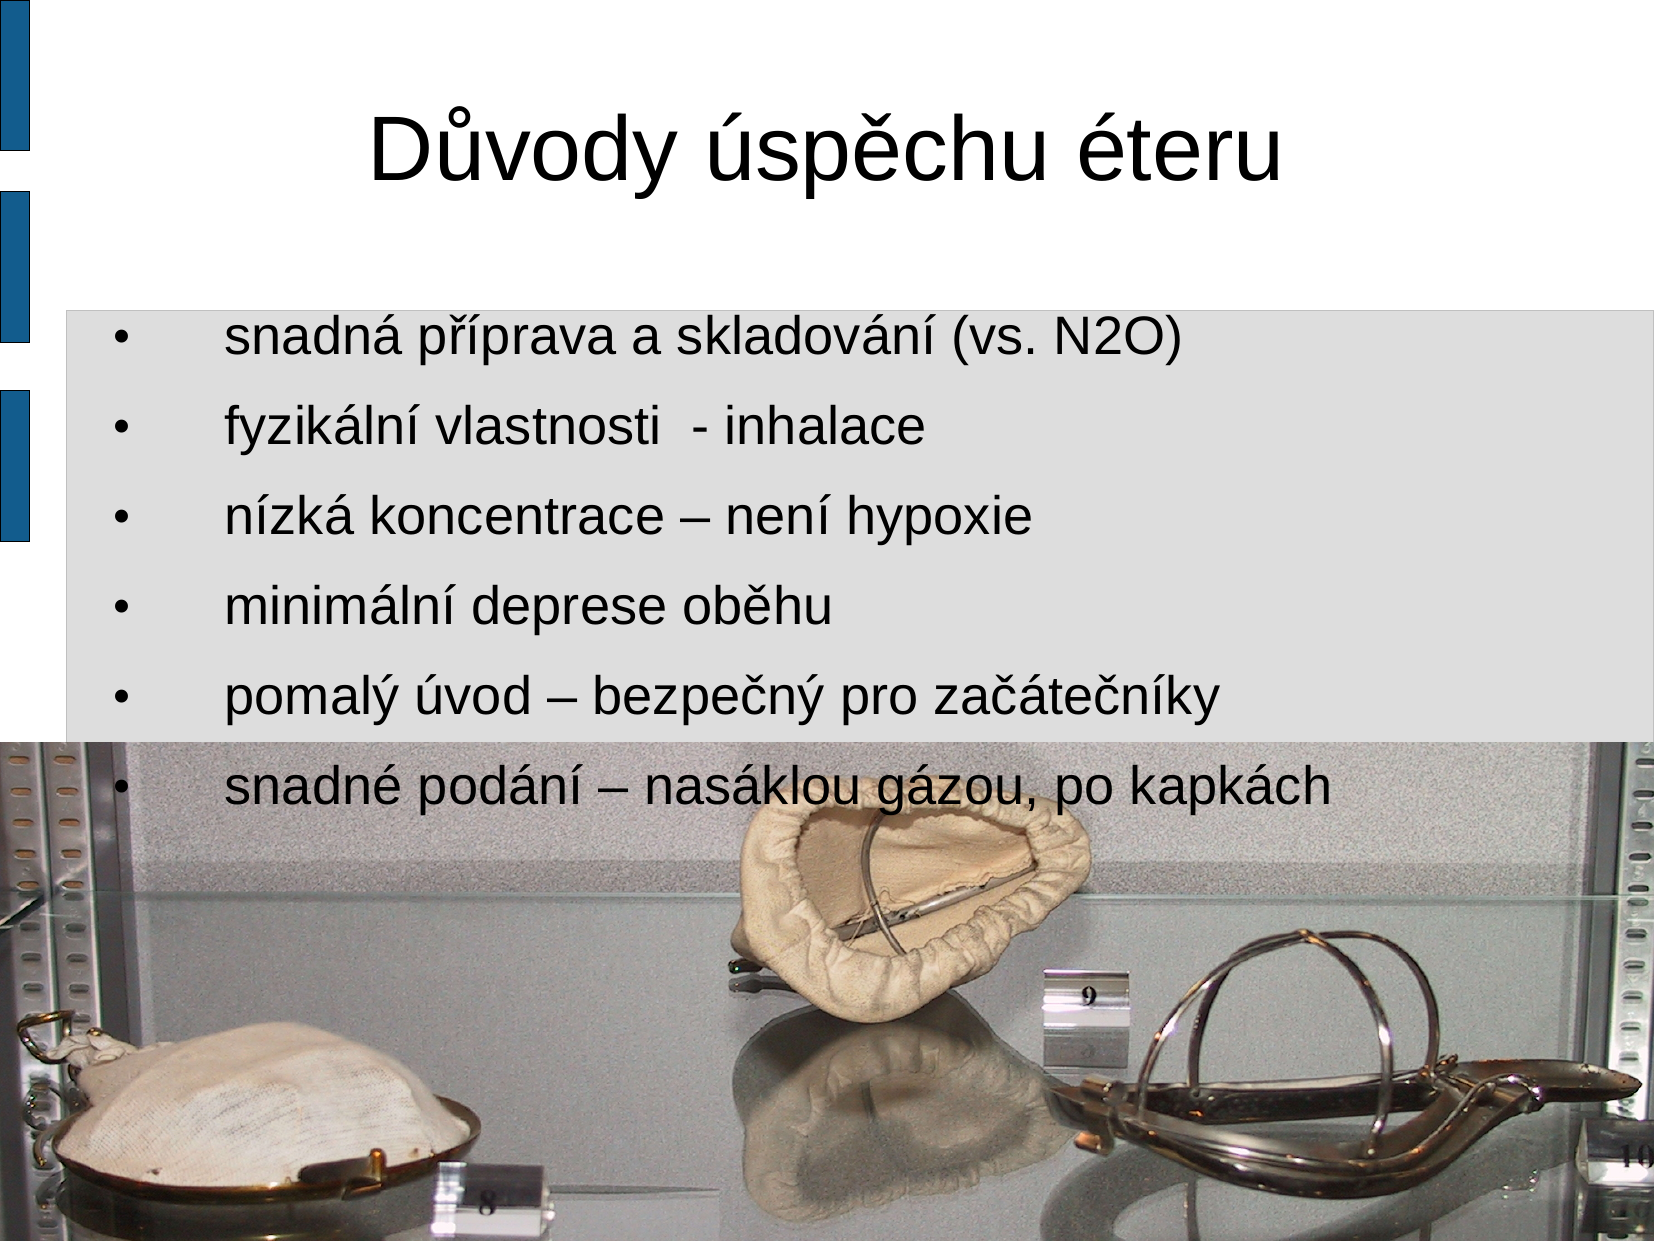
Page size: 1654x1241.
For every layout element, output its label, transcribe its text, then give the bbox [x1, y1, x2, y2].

picture [0, 742, 1654, 1241]
list snadná příprava a skladování (vs. N2O) fyzikální vlastnosti - inhalace nízká koncentrace – není hypoxie minimální deprese oběhu pomalý úvod – bezpečný pro začátečníky snadné podání – nasáklou gázou, po kapkách [112, 305, 1648, 1100]
title Důvody úspěchu éteru [121, 53, 1533, 245]
